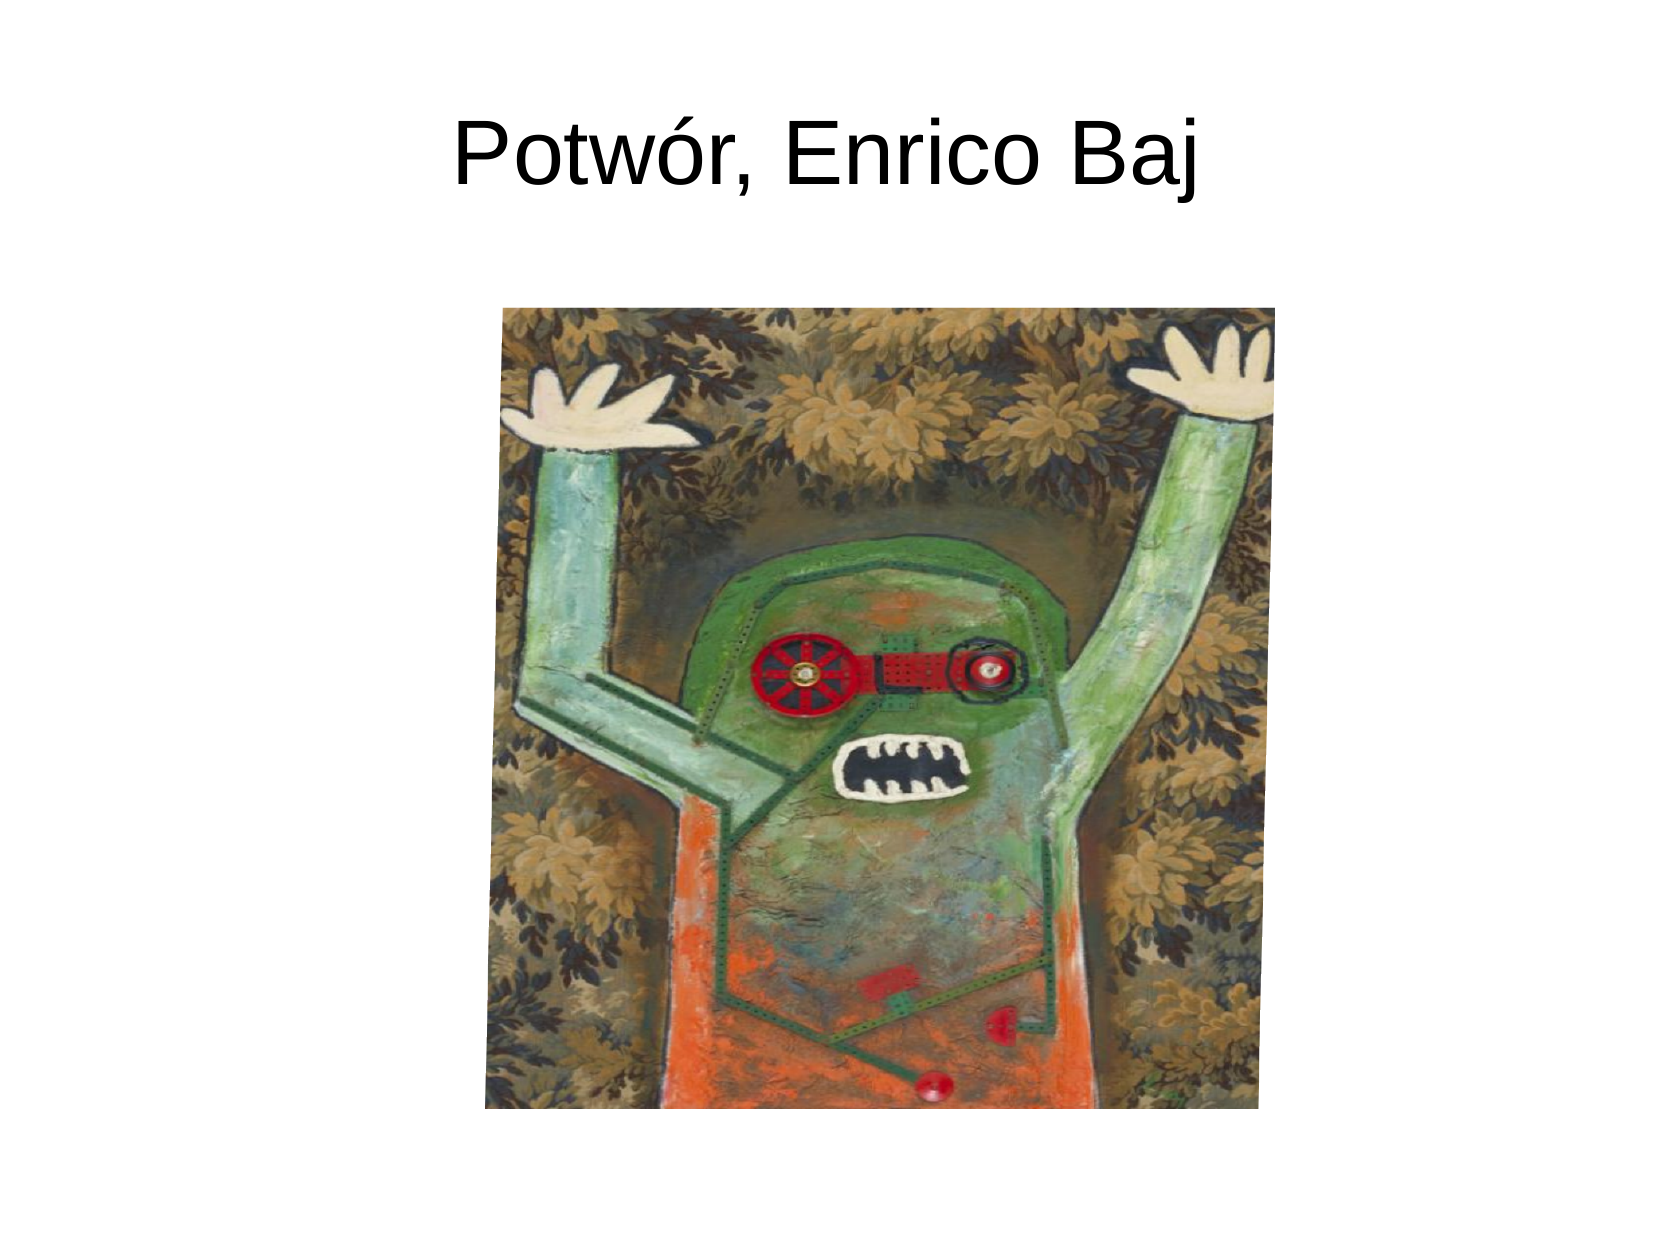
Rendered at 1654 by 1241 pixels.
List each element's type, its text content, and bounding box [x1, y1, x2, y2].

title Potwór, Enrico Baj [82, 49, 1571, 257]
picture [484, 307, 1275, 1109]
